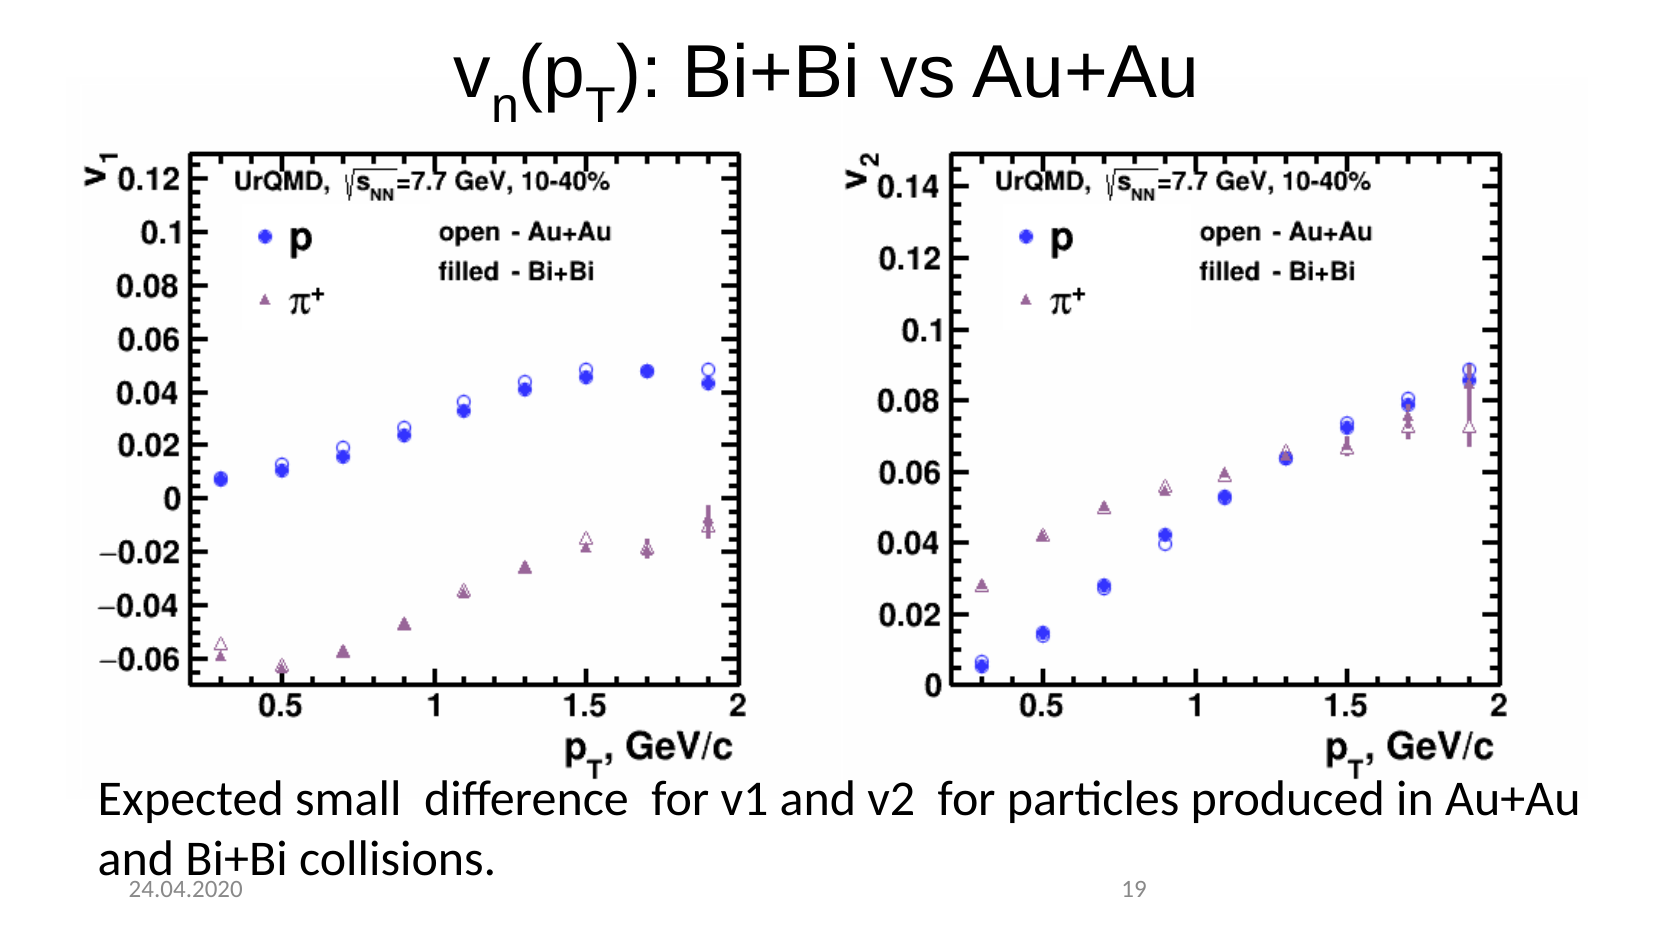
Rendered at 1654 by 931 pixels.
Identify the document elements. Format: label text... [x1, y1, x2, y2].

text_box vn(pT): Bi+Bi vs Au+Au [82, 0, 1571, 156]
picture [66, 77, 1588, 799]
text_box 15 [1106, 893, 1602, 912]
text_box Expected small difference for v1 and v2 for particles produced in Au+Au and Bi+Bi collisions. [83, 758, 1626, 893]
text_box 24.04.2020 [113, 893, 486, 912]
